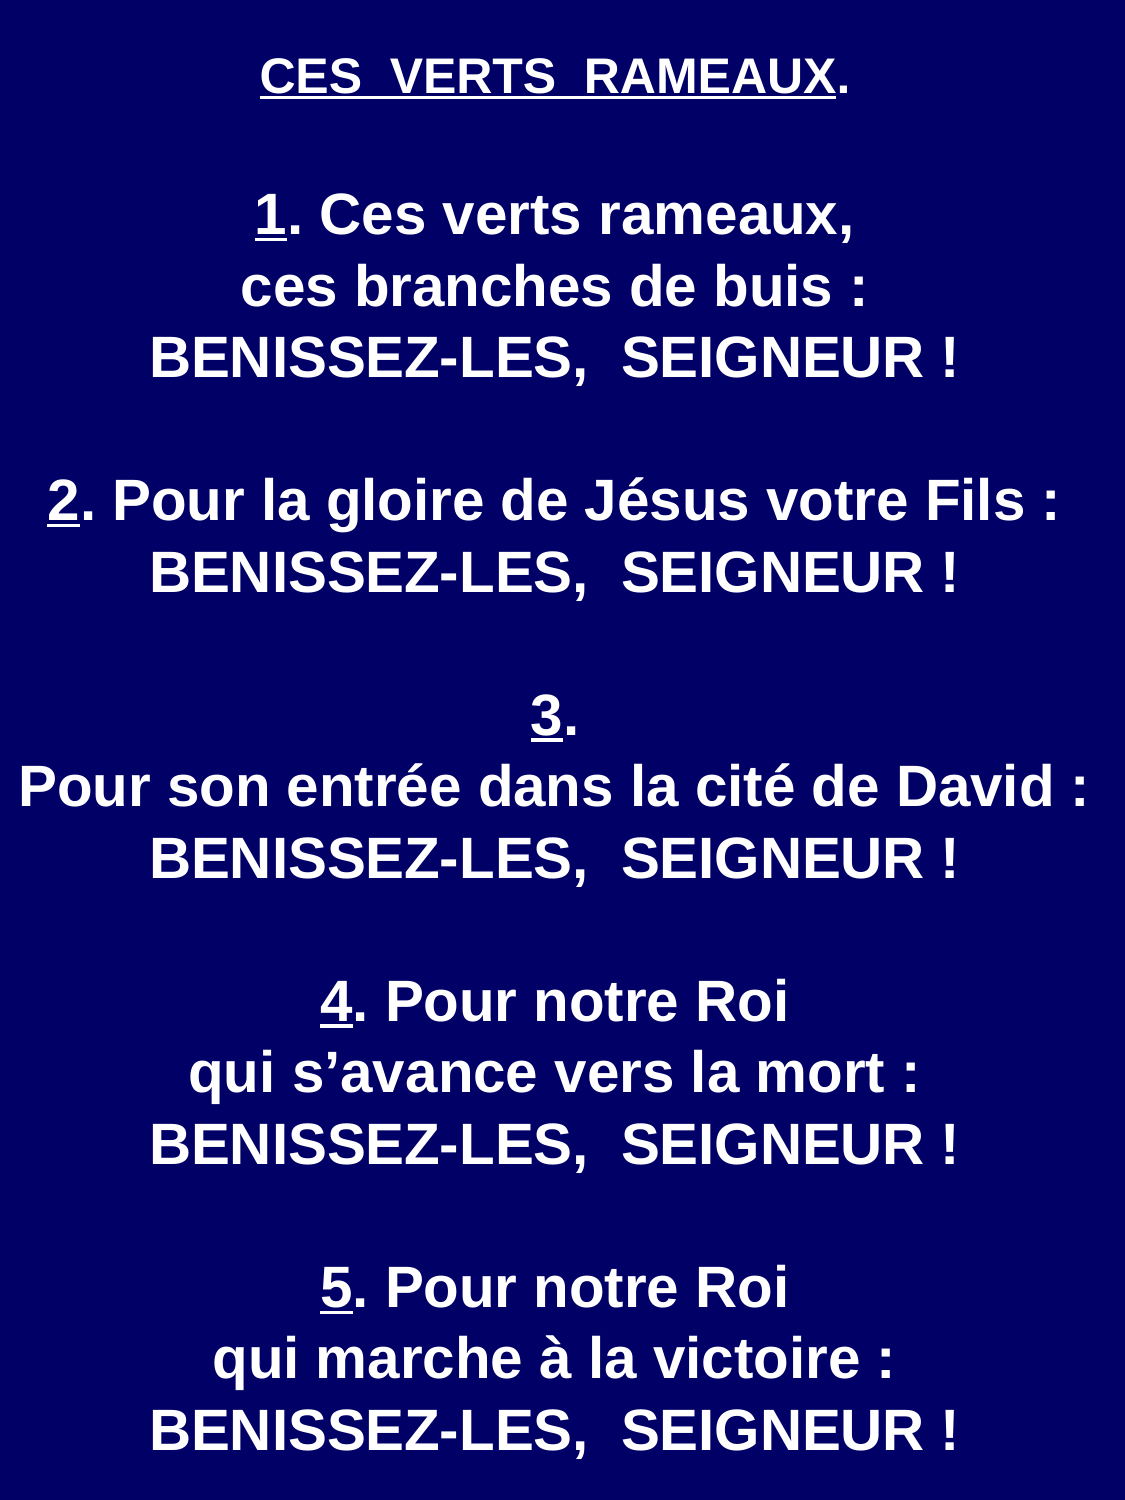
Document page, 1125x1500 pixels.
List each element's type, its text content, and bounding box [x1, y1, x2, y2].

text_box CES VERTS RAMEAUX. 1. Ces verts rameaux, ces branches de buis : BENISSEZ-LES, SEIGNEUR ! 2. Pour la gloire de Jésus votre Fils : BENISSEZ-LES, SEIGNEUR ! 3. Pour son entrée dans la cité de David : BENISSEZ-LES, SEIGNEUR ! 4. Pour notre Roi qui s’avance vers la mort : BENISSEZ-LES, SEIGNEUR ! 5. Pour notre Roi qui marche à la victoire : BENISSEZ-LES, SEIGNEUR ! [0, 35, 1111, 1470]
